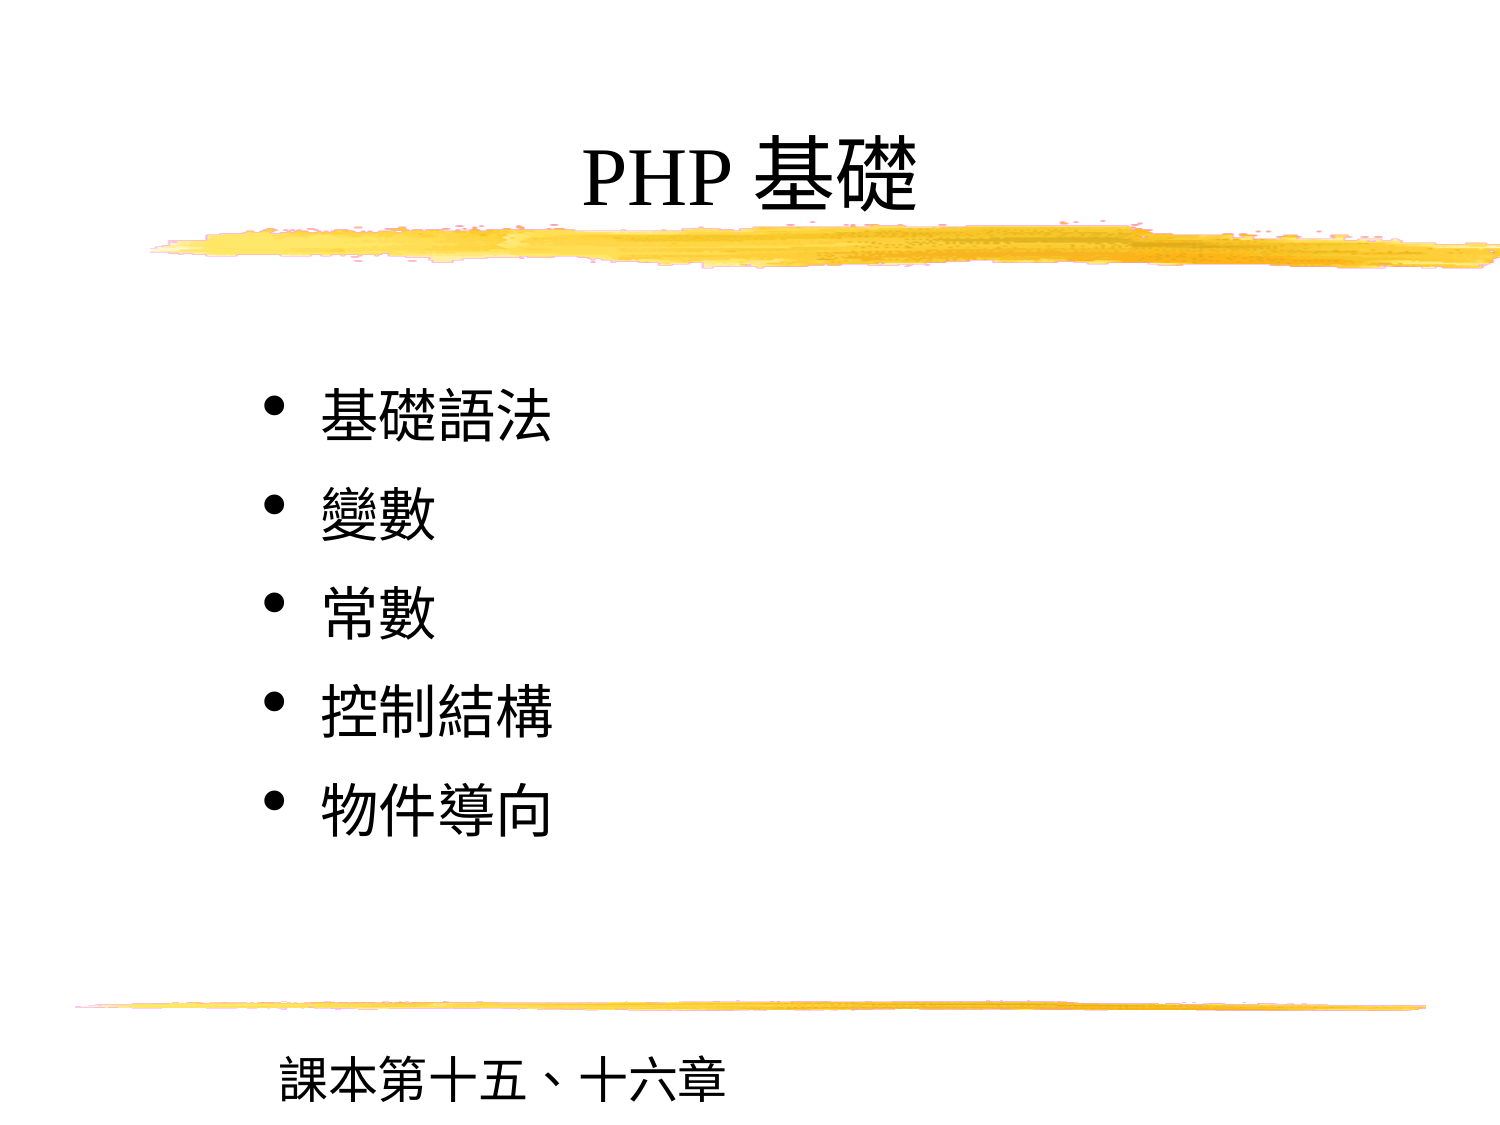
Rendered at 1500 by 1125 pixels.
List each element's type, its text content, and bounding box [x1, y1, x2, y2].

picture [150, 215, 1500, 279]
text_box 課本第十五、十六章 [263, 1033, 743, 1109]
list 基礎語法 變數 常數 控制結構 物件導向 [249, 362, 1363, 888]
picture [75, 999, 1426, 1013]
title PHP基礎 [112, 49, 1388, 238]
